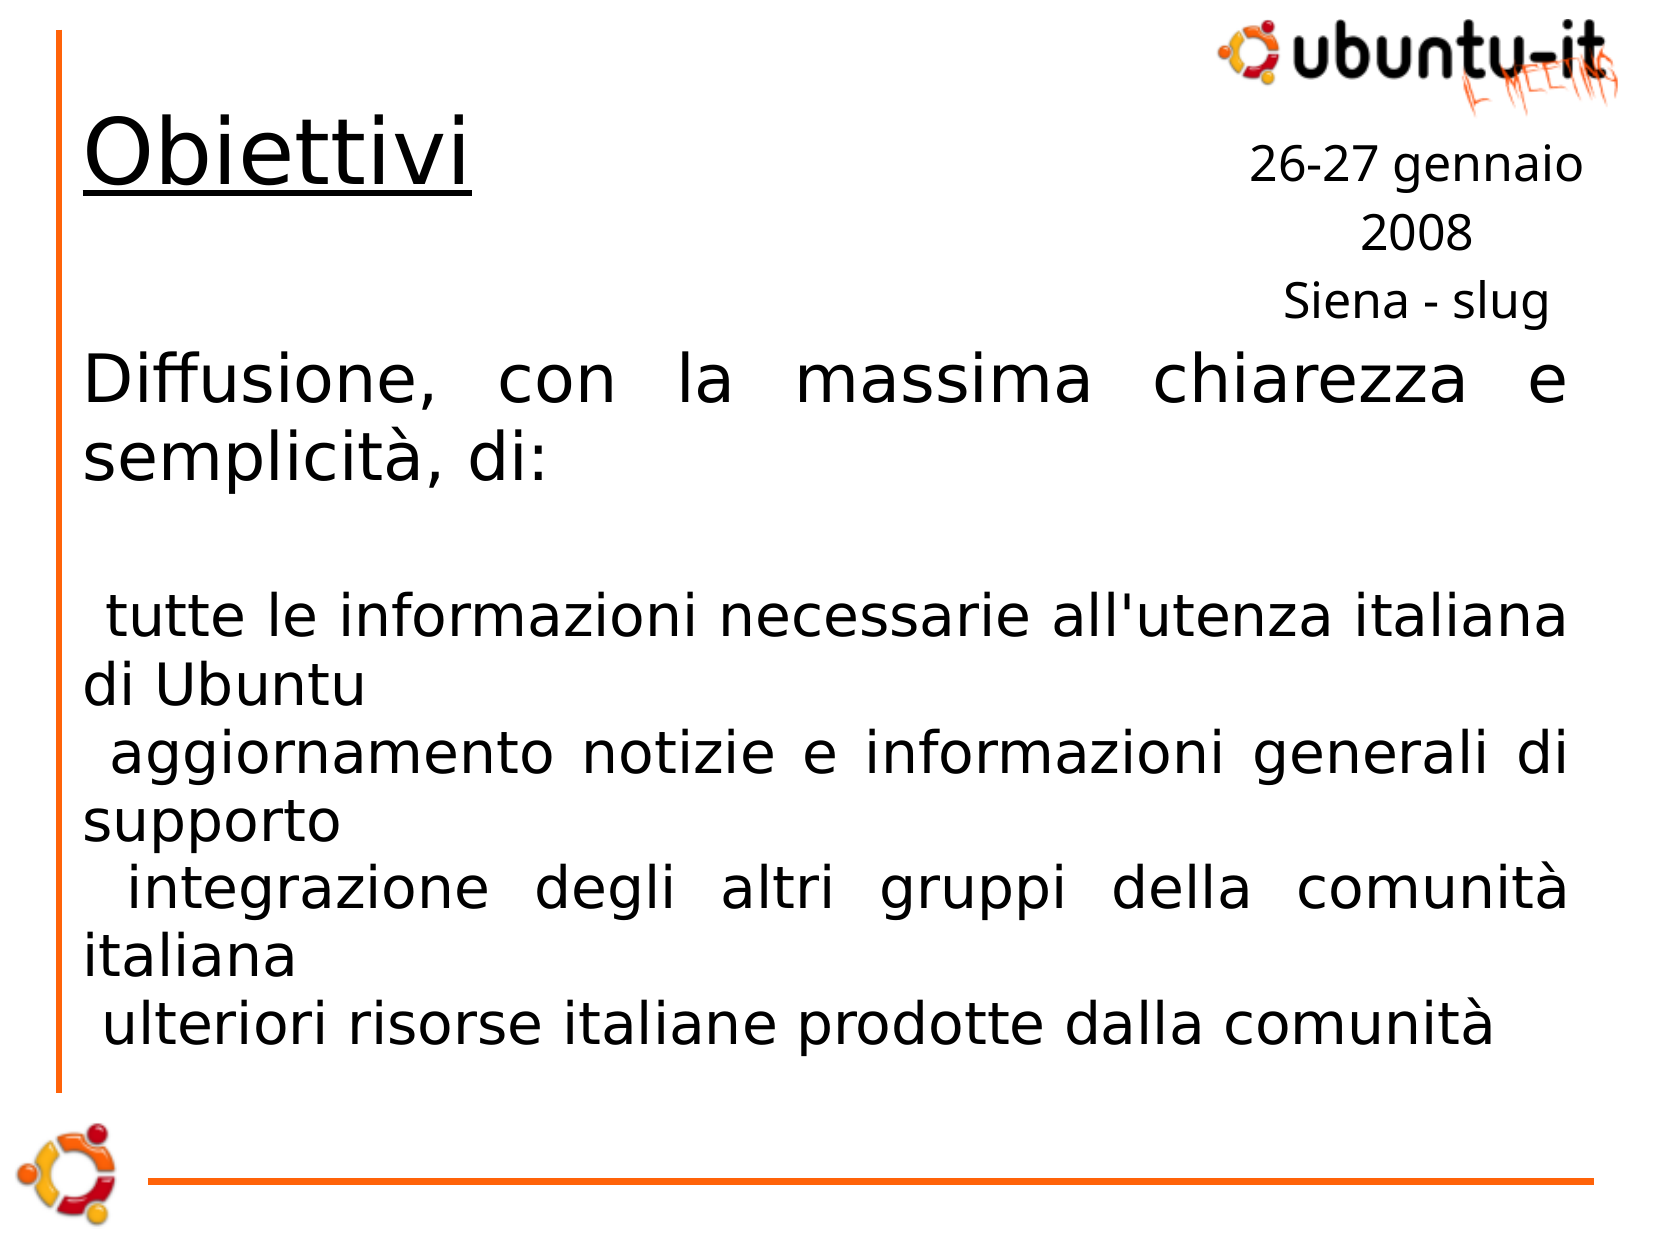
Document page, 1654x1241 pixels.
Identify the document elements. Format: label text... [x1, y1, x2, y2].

subtitle Diffusione, con la massima chiarezza e semplicità, di: tutte le informazioni necessarie all'utenza italiana di Ubuntu aggiornamento notizie e informazioni generali di supporto integrazione degli altri gruppi della comunità italiana ulteriori risorse italiane prodotte dalla comunità [82, 297, 1571, 1102]
title Obiettivi [82, 56, 1571, 250]
picture [1210, 19, 1628, 119]
picture [14, 1122, 119, 1229]
